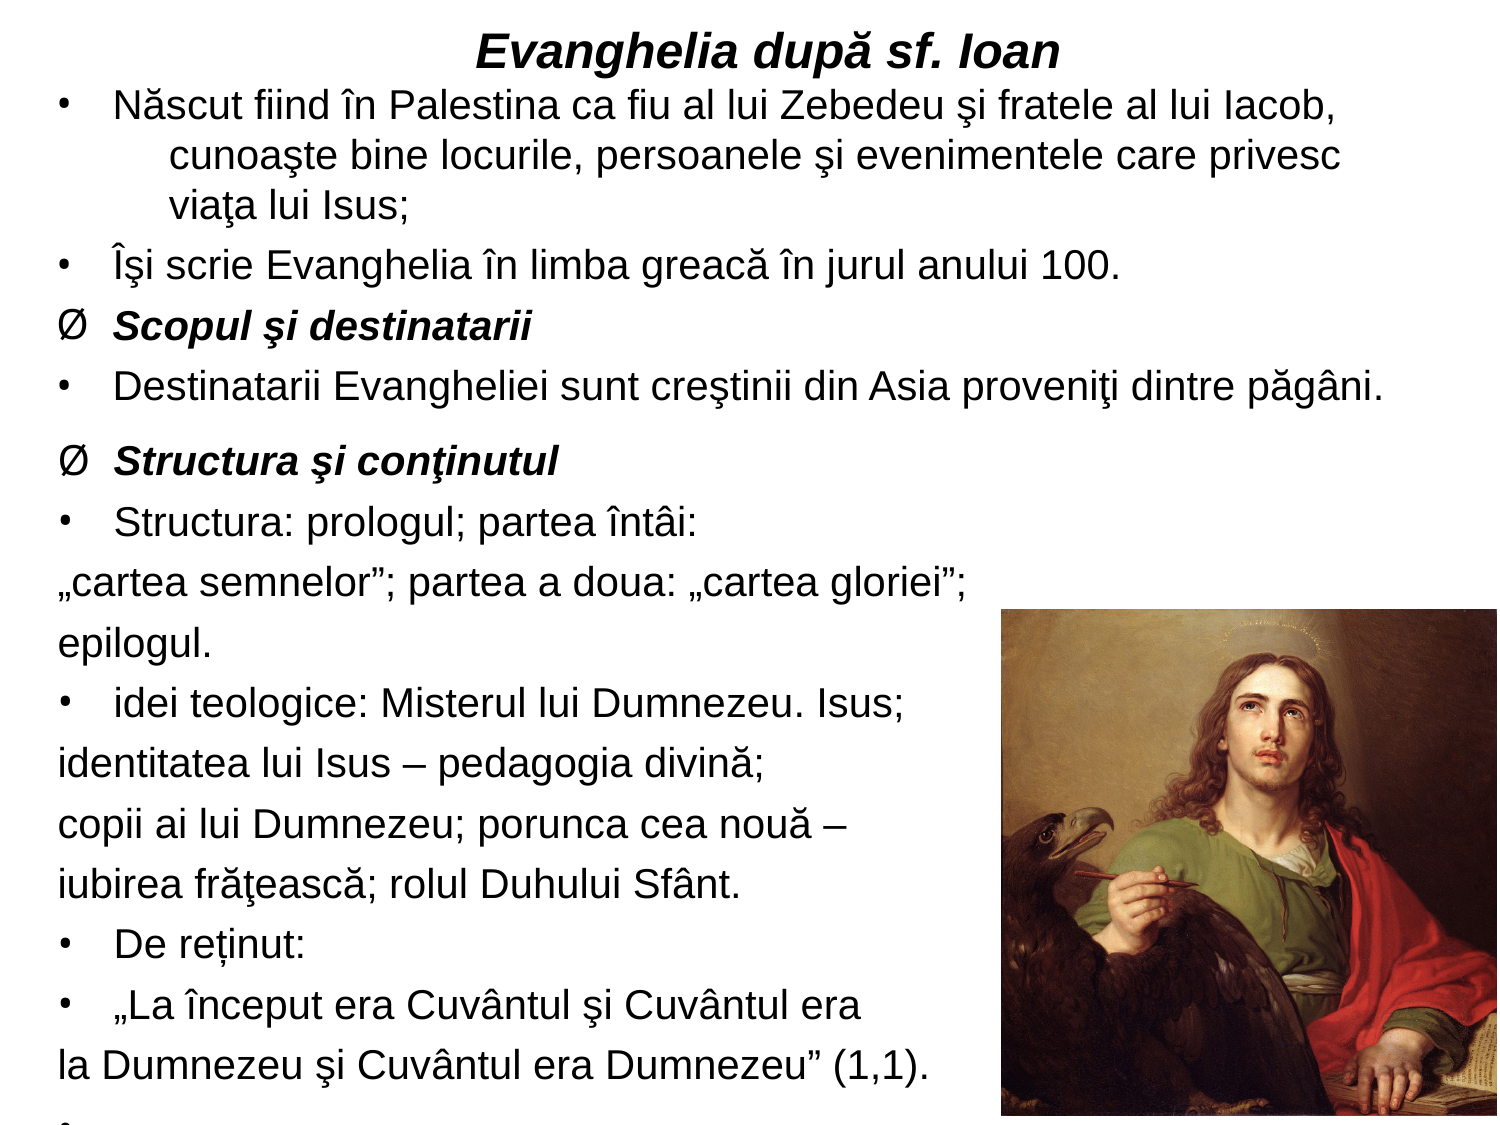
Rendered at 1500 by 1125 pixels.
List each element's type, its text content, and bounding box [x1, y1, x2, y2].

list Născut fiind în Palestina ca fiu al lui Zebedeu şi fratele al lui Iacob, cunoaşte bine locurile, persoanele şi evenimentele care privesc viaţa lui Isus; Îşi scrie Evanghelia în limba greacă în jurul anului 100. Scopul şi destinatarii Destinatarii Evangheliei sunt creştinii din Asia proveniţi dintre păgâni. [41, 70, 1447, 427]
title Evanghelia după sf. Ioan [206, 10, 1331, 71]
picture [1393, 609, 1497, 1116]
text_box Structura şi conţinutul Structura: prologul; partea întâi: „cartea semnelor”; partea a doua: „cartea gloriei”; epilogul. idei teologice: Misterul lui Dumnezeu. Isus; identitatea lui Isus – pedagogia divină; copii ai lui Dumnezeu; porunca cea nouă – iubirea frăţească; rolul Duhului Sfânt. De reținut: „La început era Cuvântul şi Cuvântul era la Dumnezeu şi Cuvântul era Dumnezeu” (1,1). [42, 426, 1393, 1125]
